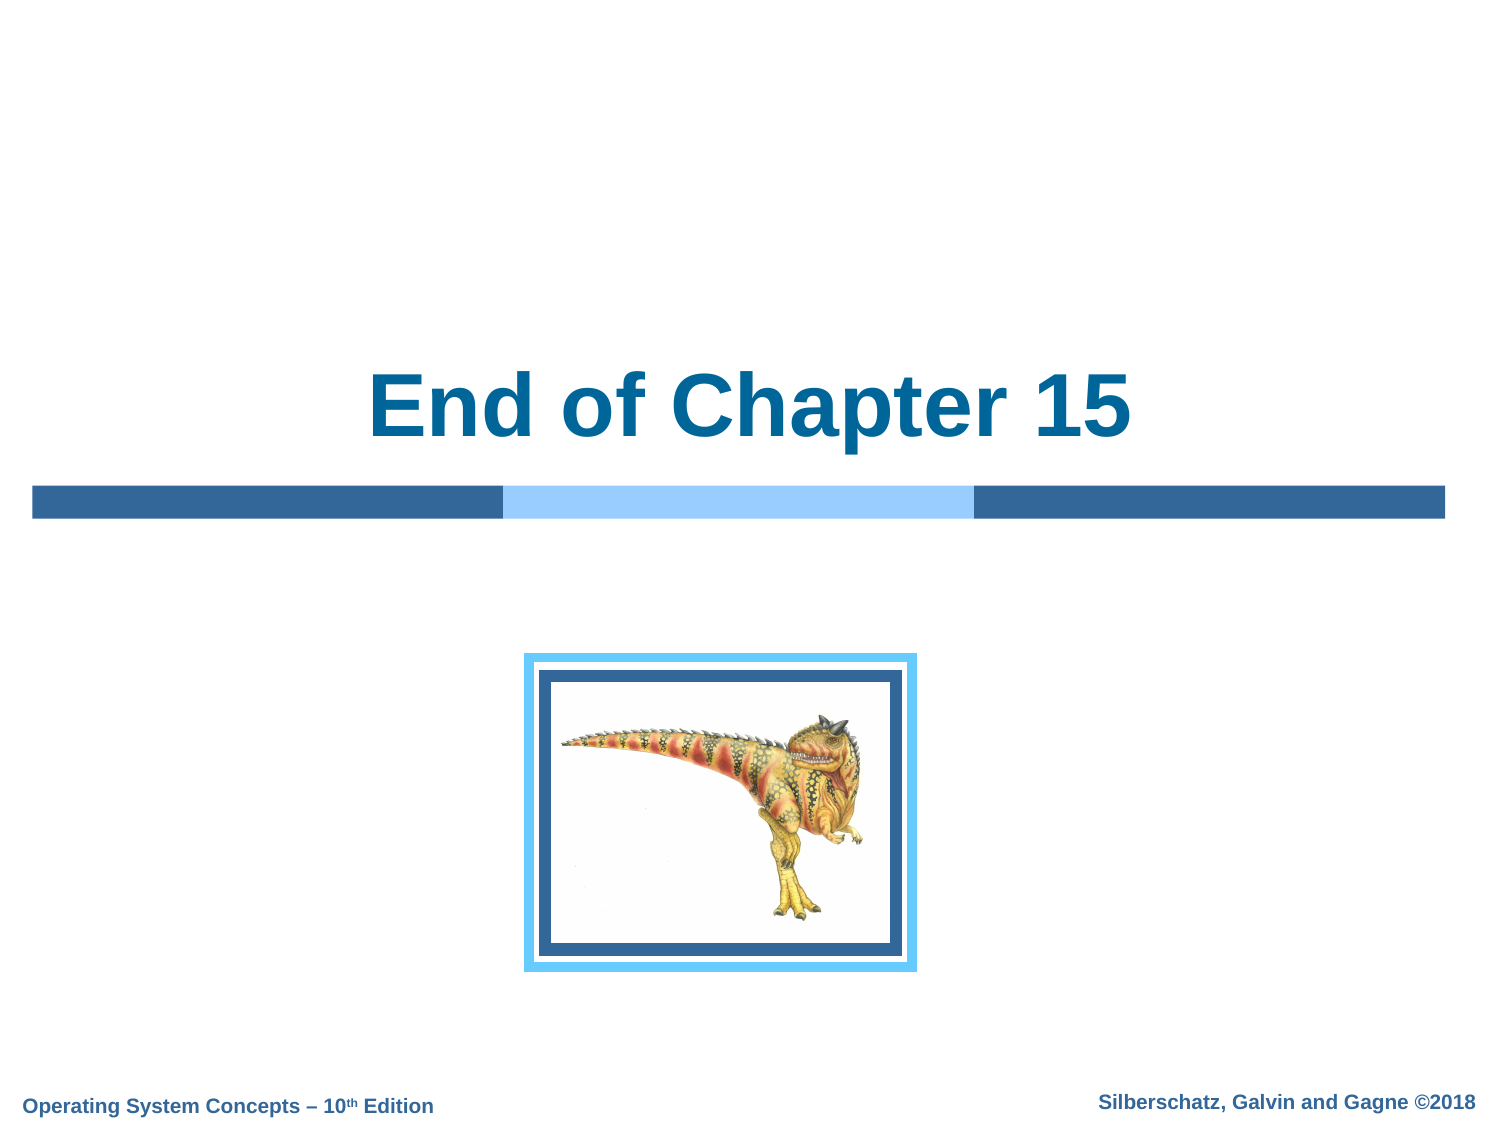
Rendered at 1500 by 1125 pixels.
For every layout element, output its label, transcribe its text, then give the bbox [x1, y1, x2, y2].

picture [551, 682, 890, 943]
title End of Chapter 15 [112, 112, 1388, 462]
